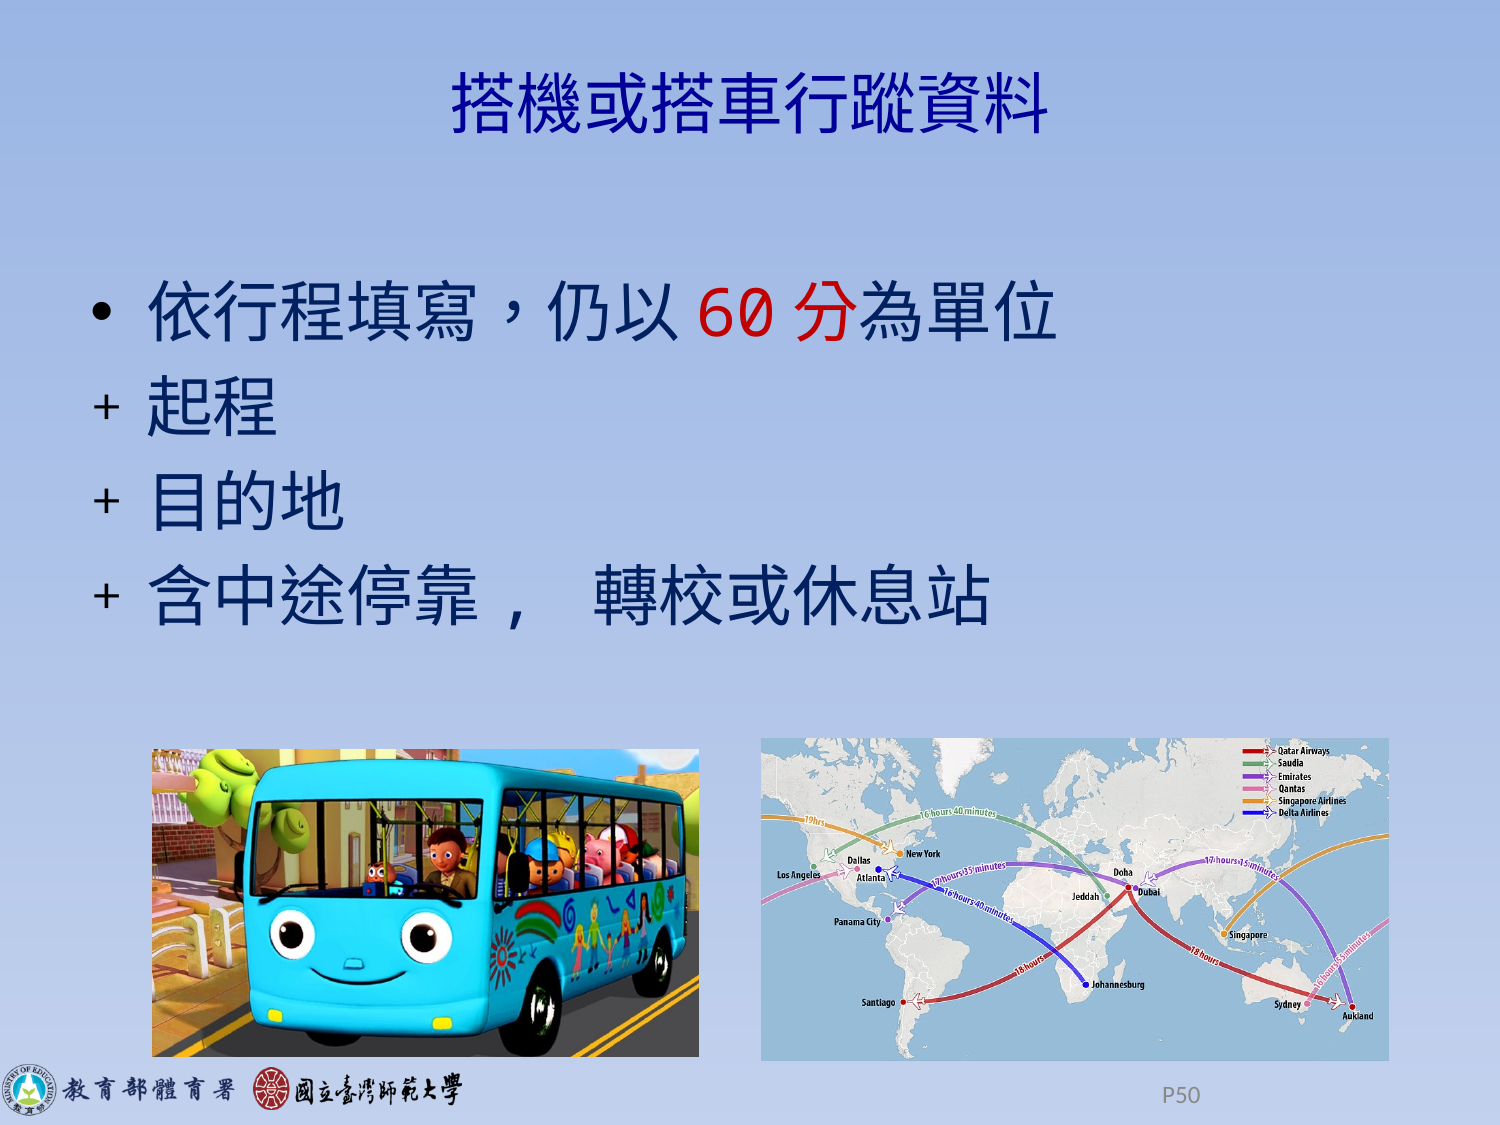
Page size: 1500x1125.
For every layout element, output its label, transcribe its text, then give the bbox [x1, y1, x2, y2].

title 搭機或搭車行蹤資料 [0, 54, 1500, 150]
picture [761, 738, 1389, 1061]
picture [152, 750, 699, 1058]
list 依行程填寫，仍以60分為單位 起程 目的地 含中途停靠, 轉校或休息站 [75, 262, 1426, 1005]
text_box P [1147, 1063, 1498, 1124]
